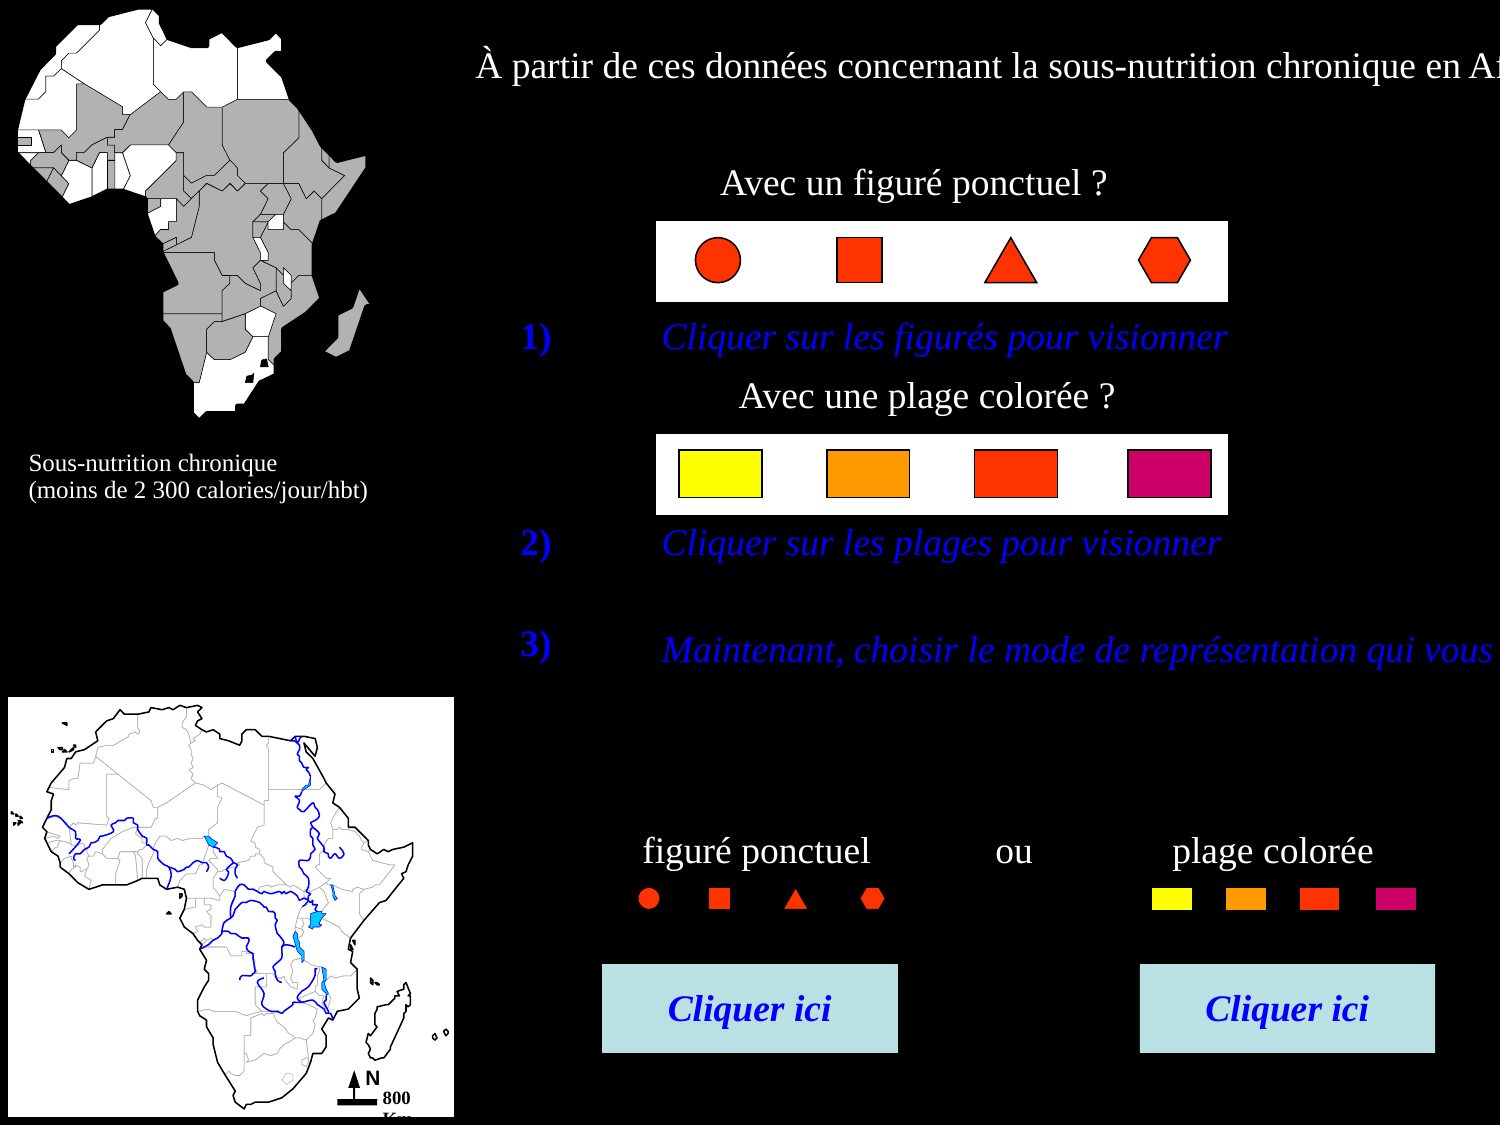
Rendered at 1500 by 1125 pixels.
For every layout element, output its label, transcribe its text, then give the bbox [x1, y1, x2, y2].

text_box [1151, 887, 1193, 911]
text_box Cliquer sur les plages pour visionner [646, 514, 1237, 572]
text_box 1) [505, 308, 567, 366]
text_box Avec une plage colorée ? [723, 367, 1135, 425]
text_box À partir de ces données concernant la sous-nutrition chronique en Afrique, comment localiser ce phénomène sur le croquis ? [460, 36, 1500, 94]
text_box [7, 696, 455, 1118]
text_box [1225, 887, 1267, 911]
text_box N [350, 1058, 396, 1098]
text_box Sous-nutrition chronique (moins de 2 300 calories/jour/hbt) [13, 441, 384, 513]
text_box [655, 220, 1229, 303]
text_box 800 Km [367, 1080, 461, 1125]
text_box [368, 985, 409, 1058]
text_box Cliquer ici [1139, 964, 1436, 1053]
text_box [859, 887, 886, 910]
text_box [18, 10, 365, 417]
text_box [655, 432, 1229, 514]
text_box 3) [505, 615, 567, 673]
text_box [321, 283, 374, 360]
text_box Cliquer ici [602, 964, 898, 1053]
text_box Maintenant, choisir le mode de représentation qui vous semble adapté pour faire apparaître la sous-nutrition en Afrique [647, 621, 1500, 679]
text_box [782, 887, 809, 910]
text_box Avec un figuré ponctuel ? [705, 153, 1127, 211]
text_box [637, 887, 661, 910]
text_box [1298, 887, 1341, 911]
text_box plage colorée [1157, 822, 1389, 880]
text_box 2) [505, 514, 567, 572]
text_box [1375, 887, 1417, 911]
text_box ou [980, 822, 1048, 880]
text_box Cliquer sur les figurés pour visionner [646, 308, 1244, 366]
text_box figuré ponctuel [627, 822, 887, 880]
text_box [708, 887, 732, 910]
